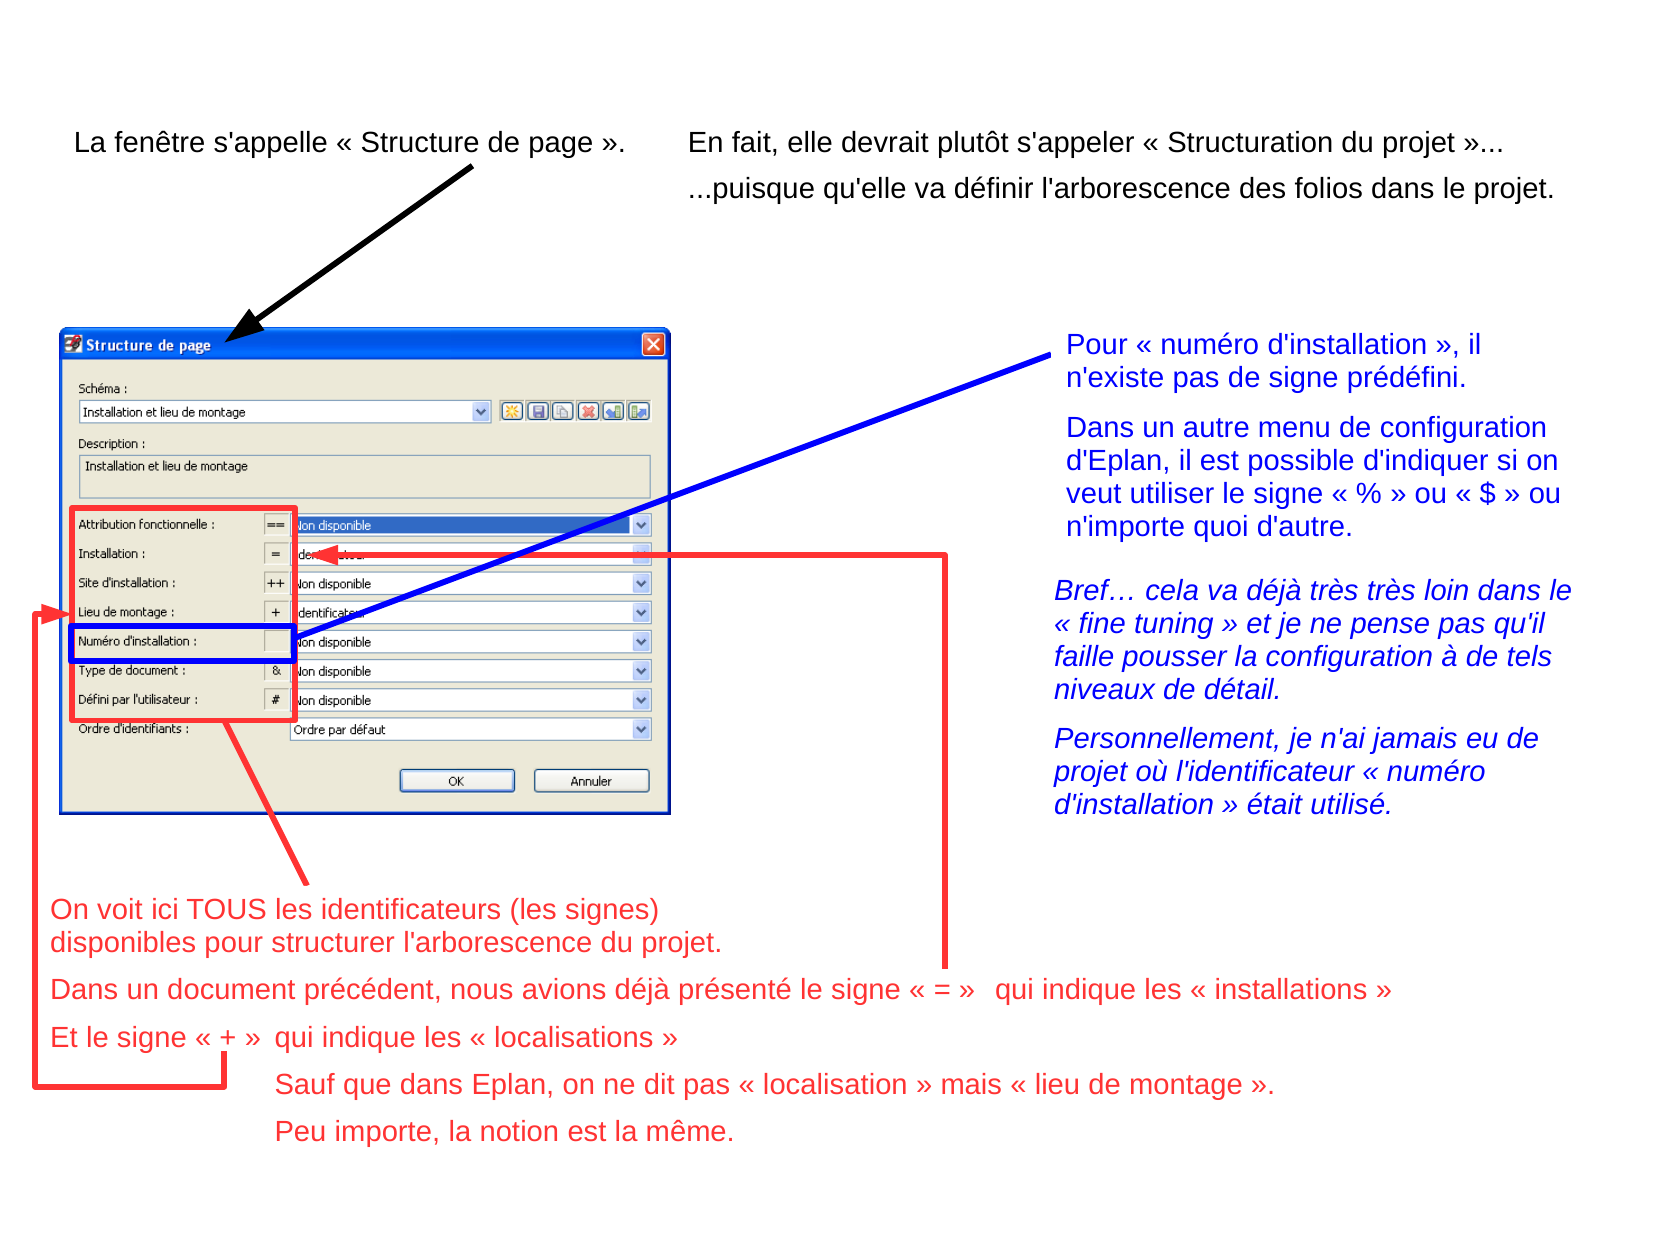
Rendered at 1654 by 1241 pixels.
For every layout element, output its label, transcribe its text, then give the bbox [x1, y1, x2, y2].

text_box Et le signe « + » [38, 1013, 259, 1062]
picture [59, 616, 267, 815]
picture [75, 511, 292, 623]
text_box La fenêtre s'appelle « Structure de page ». [59, 118, 662, 166]
picture [230, 558, 671, 815]
text_box qui indique les « installations » [980, 966, 1418, 1014]
picture [59, 327, 671, 633]
text_box Peu importe, la notion est la même. [259, 1107, 1252, 1156]
text_box Dans un document précédent, nous avions déjà présenté le signe « = » [38, 966, 980, 1014]
text_box ...puisque qu'elle va définir l'arborescence des folios dans le projet. [673, 165, 1583, 213]
text_box Sauf que dans Eplan, on ne dit pas « localisation » mais « lieu de montage ». [259, 1060, 1300, 1109]
text_box On voit ici TOUS les identificateurs (les signes) disponibles pour structurer l'arborescence du projet. [38, 885, 756, 966]
text_box Dans un autre menu de configuration d'Eplan, il est possible d'indiquer si on veut utiliser le signe « % » ou « $ » ou n'importe quoi d'autre. [1051, 403, 1607, 550]
text_box qui indique les « localisations » [259, 1013, 697, 1060]
picture [75, 629, 291, 658]
text_box Pour « numéro d'installation », il n'existe pas de signe prédéfini. [1051, 321, 1512, 402]
text_box Personnellement, je n'ai jamais eu de projet où l'identificateur « numéro d'installation » était utilisé. [1039, 714, 1595, 837]
text_box En fait, elle devrait plutôt s'appeler « Structuration du projet »... [673, 118, 1536, 165]
text_box Bref… cela va déjà très très loin dans le « fine tuning » et je ne pense pas qu'il faille pousser la configuration à de tels niveaux de détail. [1039, 566, 1595, 713]
picture [536, 501, 671, 552]
picture [75, 664, 292, 718]
